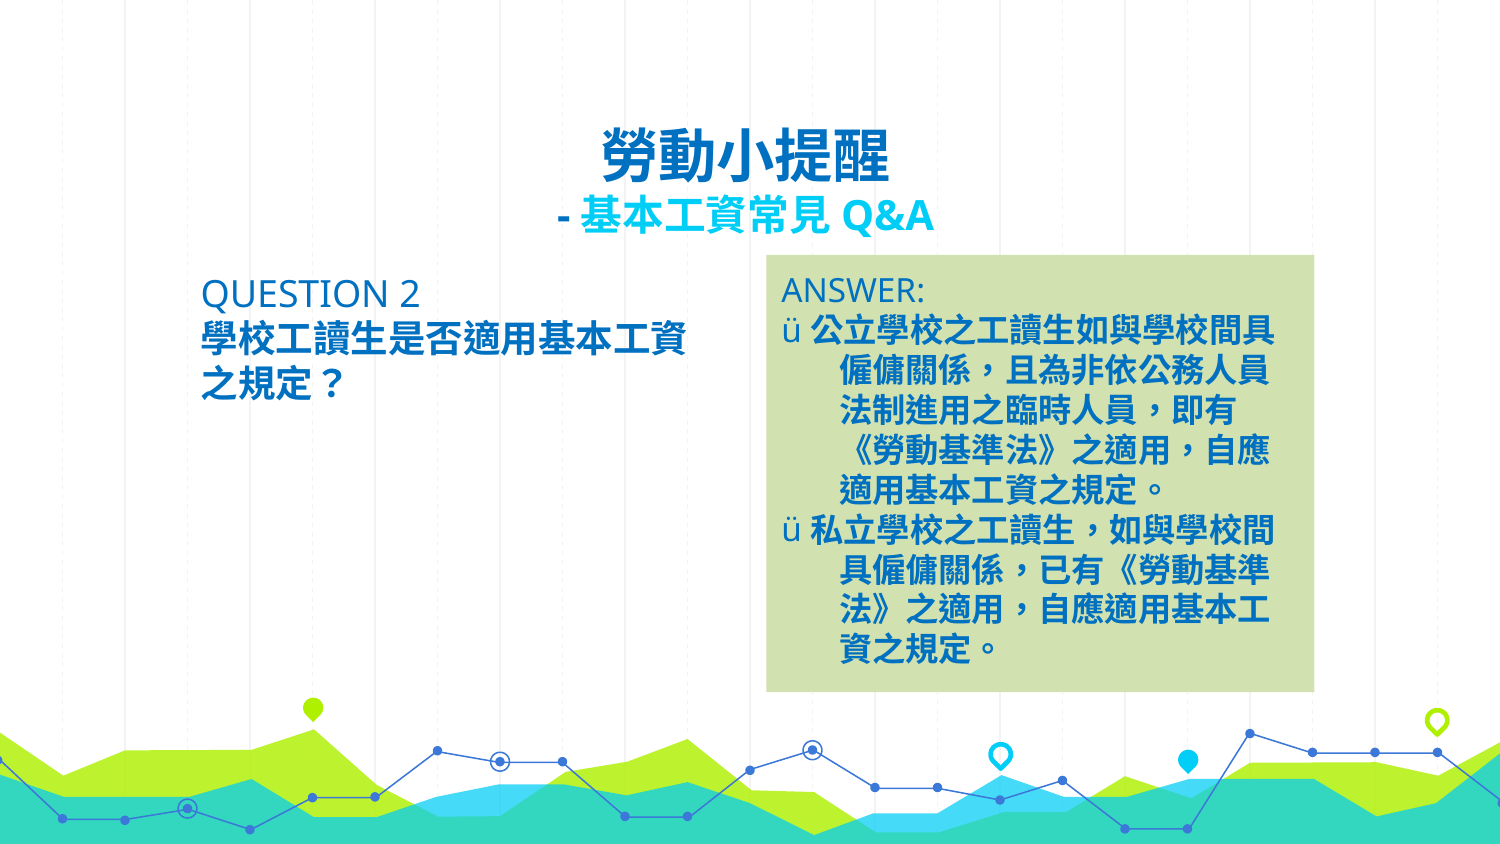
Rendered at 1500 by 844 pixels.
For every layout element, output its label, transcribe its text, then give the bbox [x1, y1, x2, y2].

list QUESTION 2 學校工讀生是否適用基本工資之規定？ [185, 254, 734, 693]
title 勞動小提醒 -基本工資常見Q&A [171, 103, 1320, 222]
list ANSWER: 公立學校之工讀生如與學校間具僱傭關係，且為非依公務人員法制進用之臨時人員，即有《勞動基準法》之適用，自應適用基本工資之規定。 私立學校之工讀生，如與學校間具僱傭關係，已有《勞動基準法》之適用，自應適用基本工資之規定。 [766, 254, 1315, 693]
